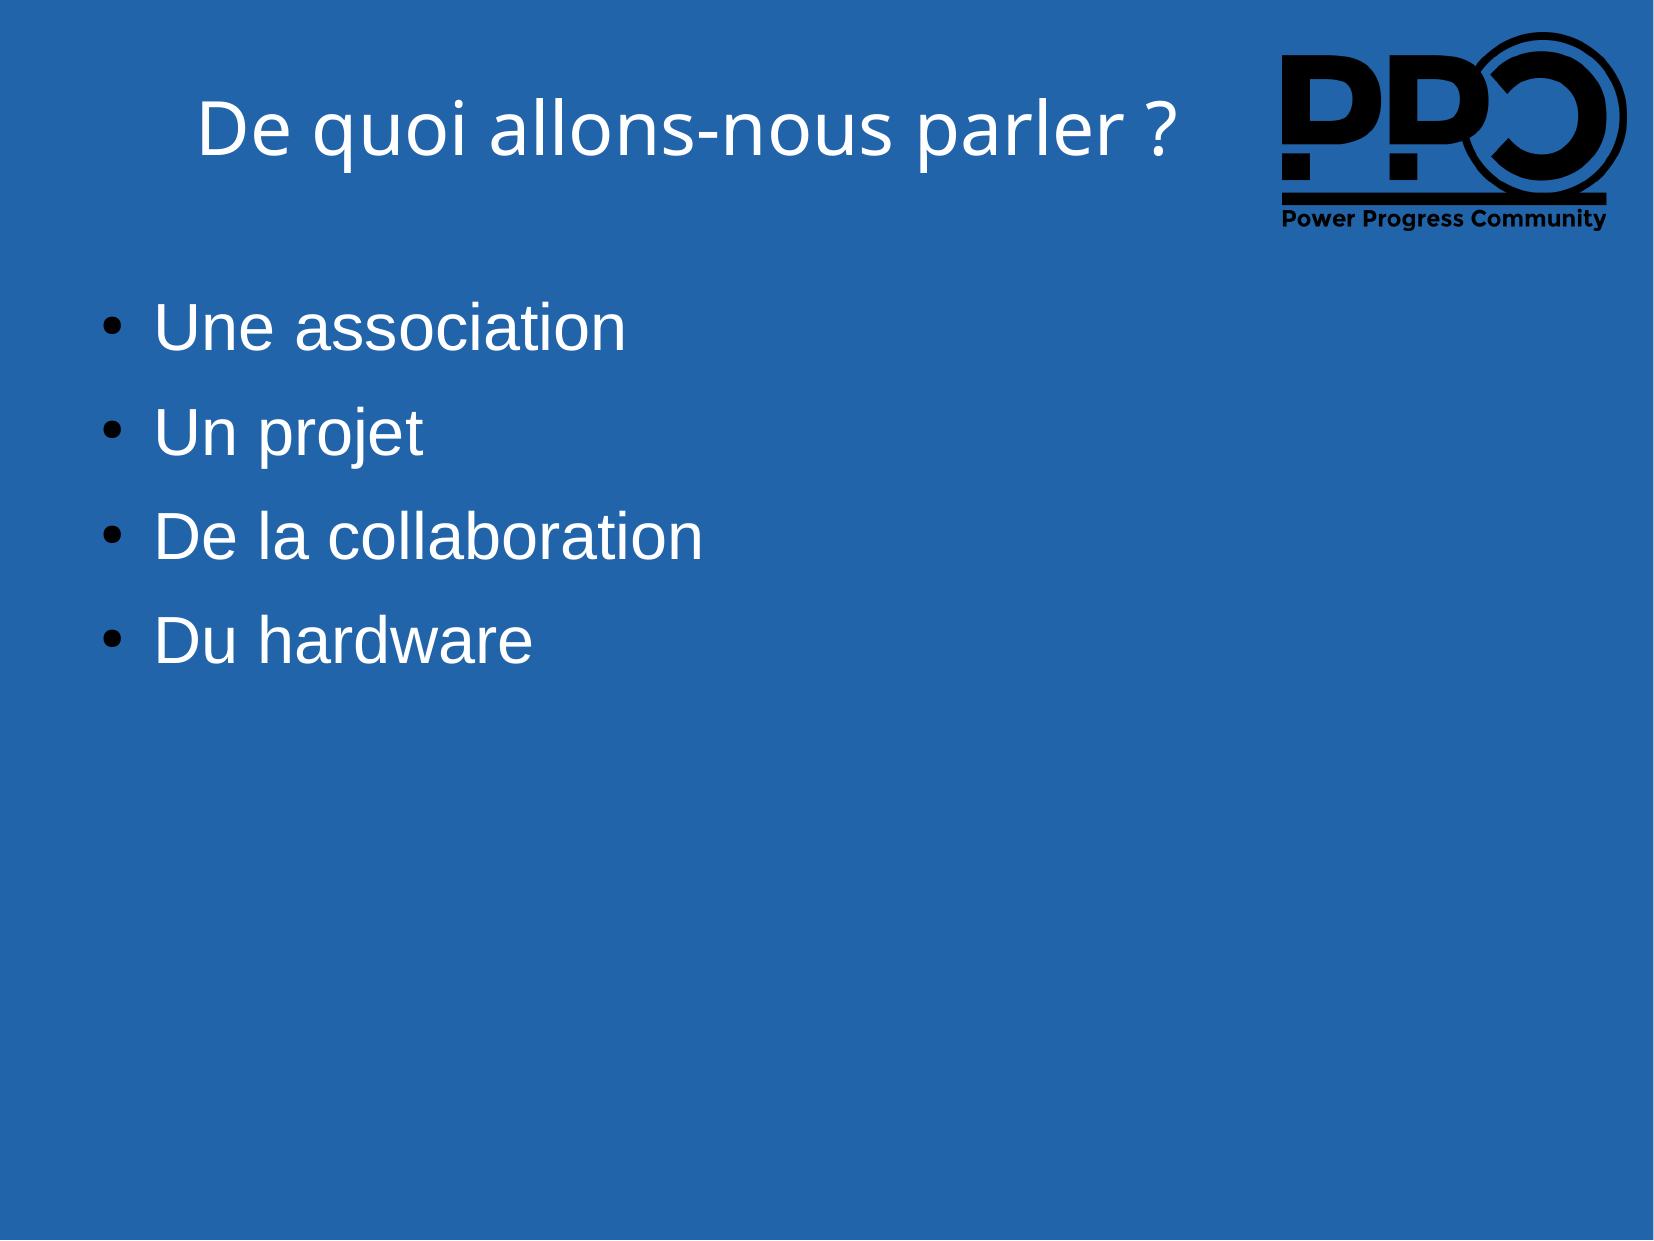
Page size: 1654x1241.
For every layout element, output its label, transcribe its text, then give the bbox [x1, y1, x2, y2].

picture [1282, 32, 1627, 232]
list Une association Un projet De la collaboration Du hardware [82, 290, 1571, 1010]
title De quoi allons-nous parler ? [14, 18, 1360, 234]
